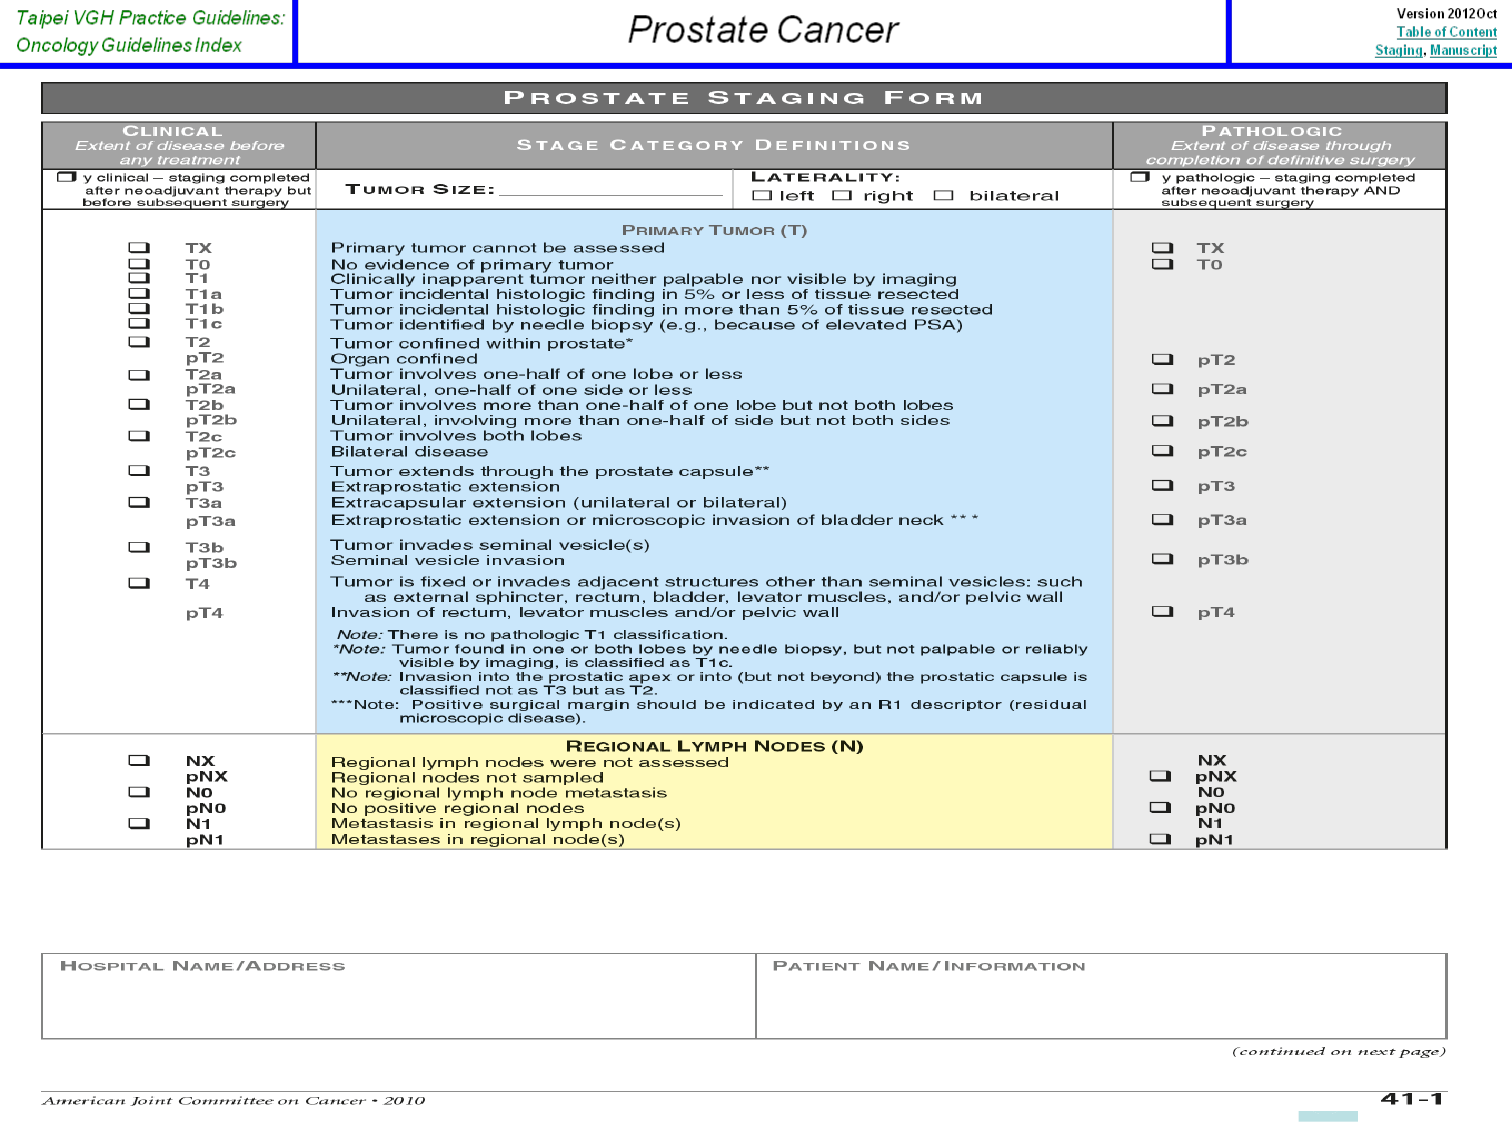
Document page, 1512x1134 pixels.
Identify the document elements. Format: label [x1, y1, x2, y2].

picture [35, 82, 1477, 1111]
